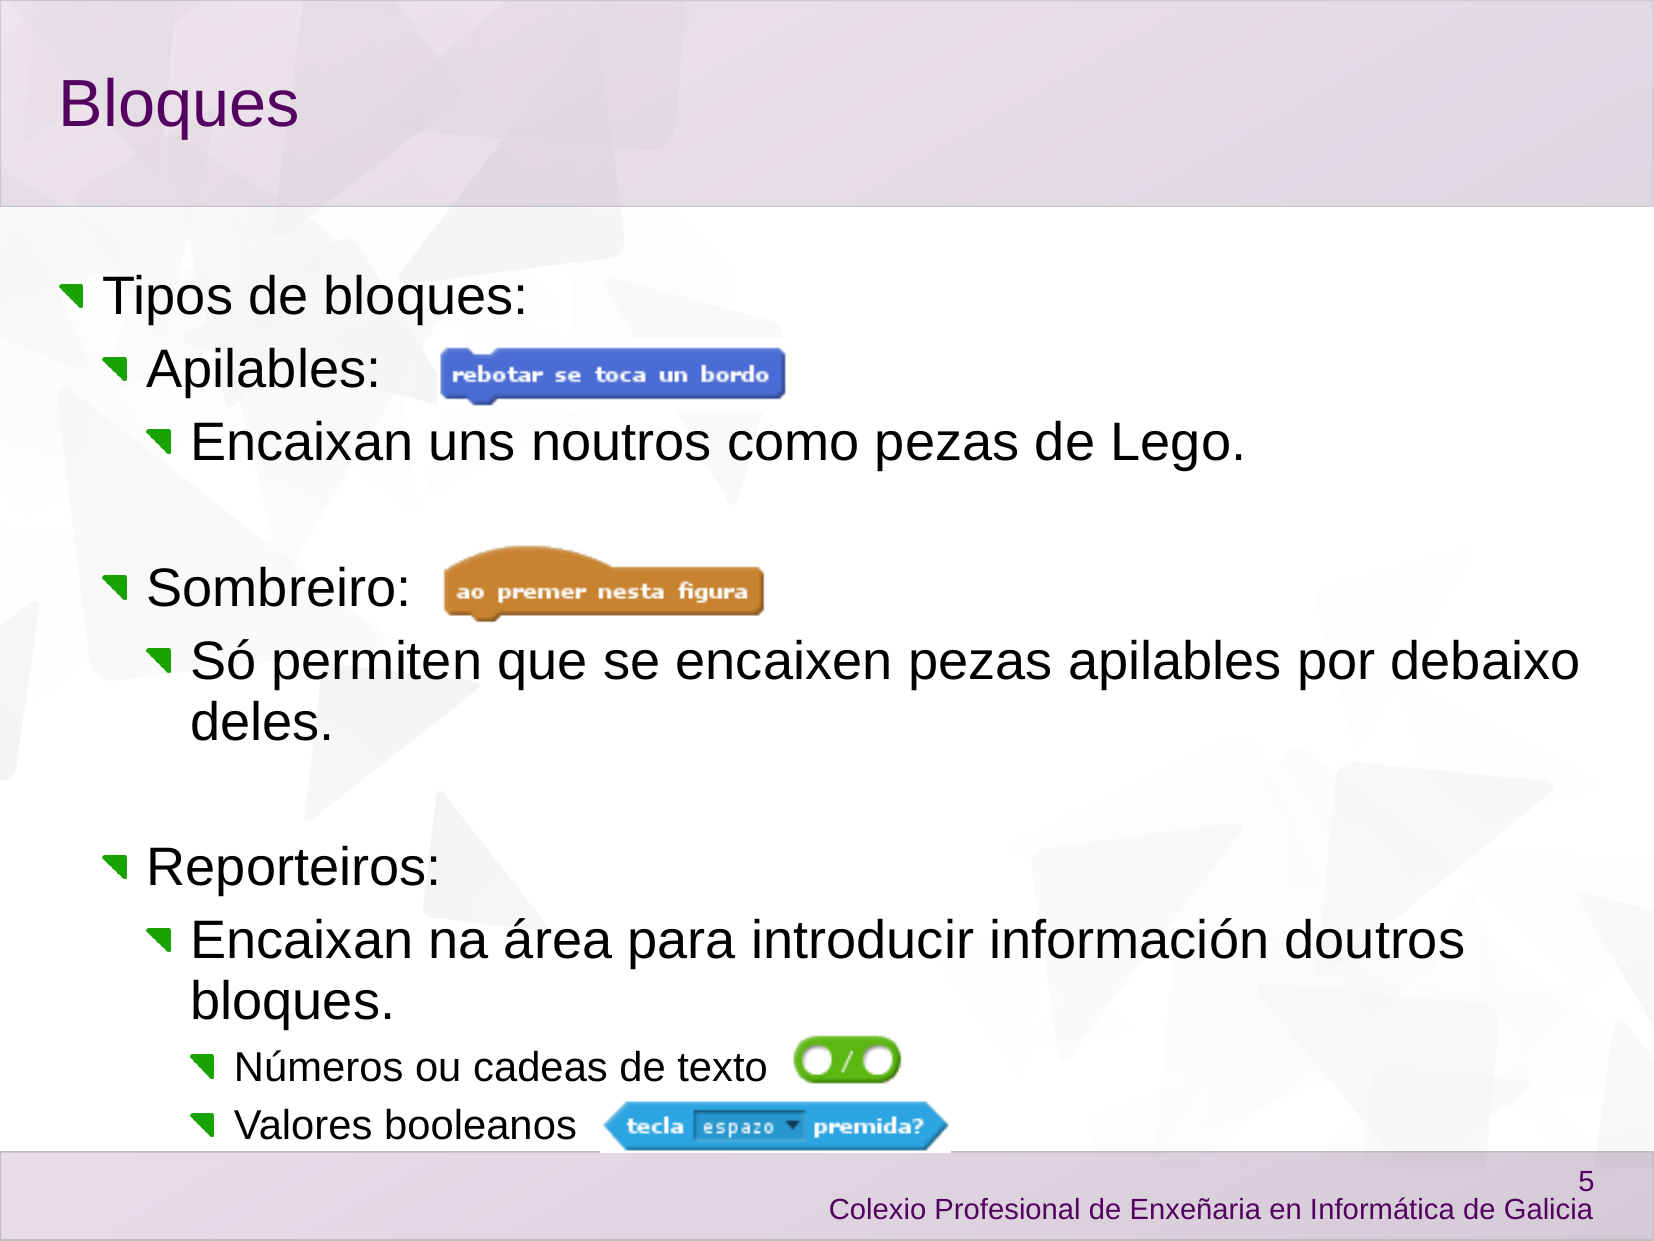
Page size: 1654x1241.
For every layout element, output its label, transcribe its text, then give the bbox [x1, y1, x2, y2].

picture [600, 548, 1654, 1169]
title Bloques [59, 29, 1595, 178]
picture [786, 1028, 916, 1088]
picture [0, 0, 783, 931]
list Tipos de bloques: Apilables: Encaixan uns noutros como pezas de Lego. Sombreiro: Só permiten que se encaixen pezas apilables por debaixo deles. Reporteiros: Encaixan na área para introducir información doutros bloques. Números ou cadeas de texto Valores booleanos [59, 265, 1595, 1153]
picture [437, 338, 792, 412]
